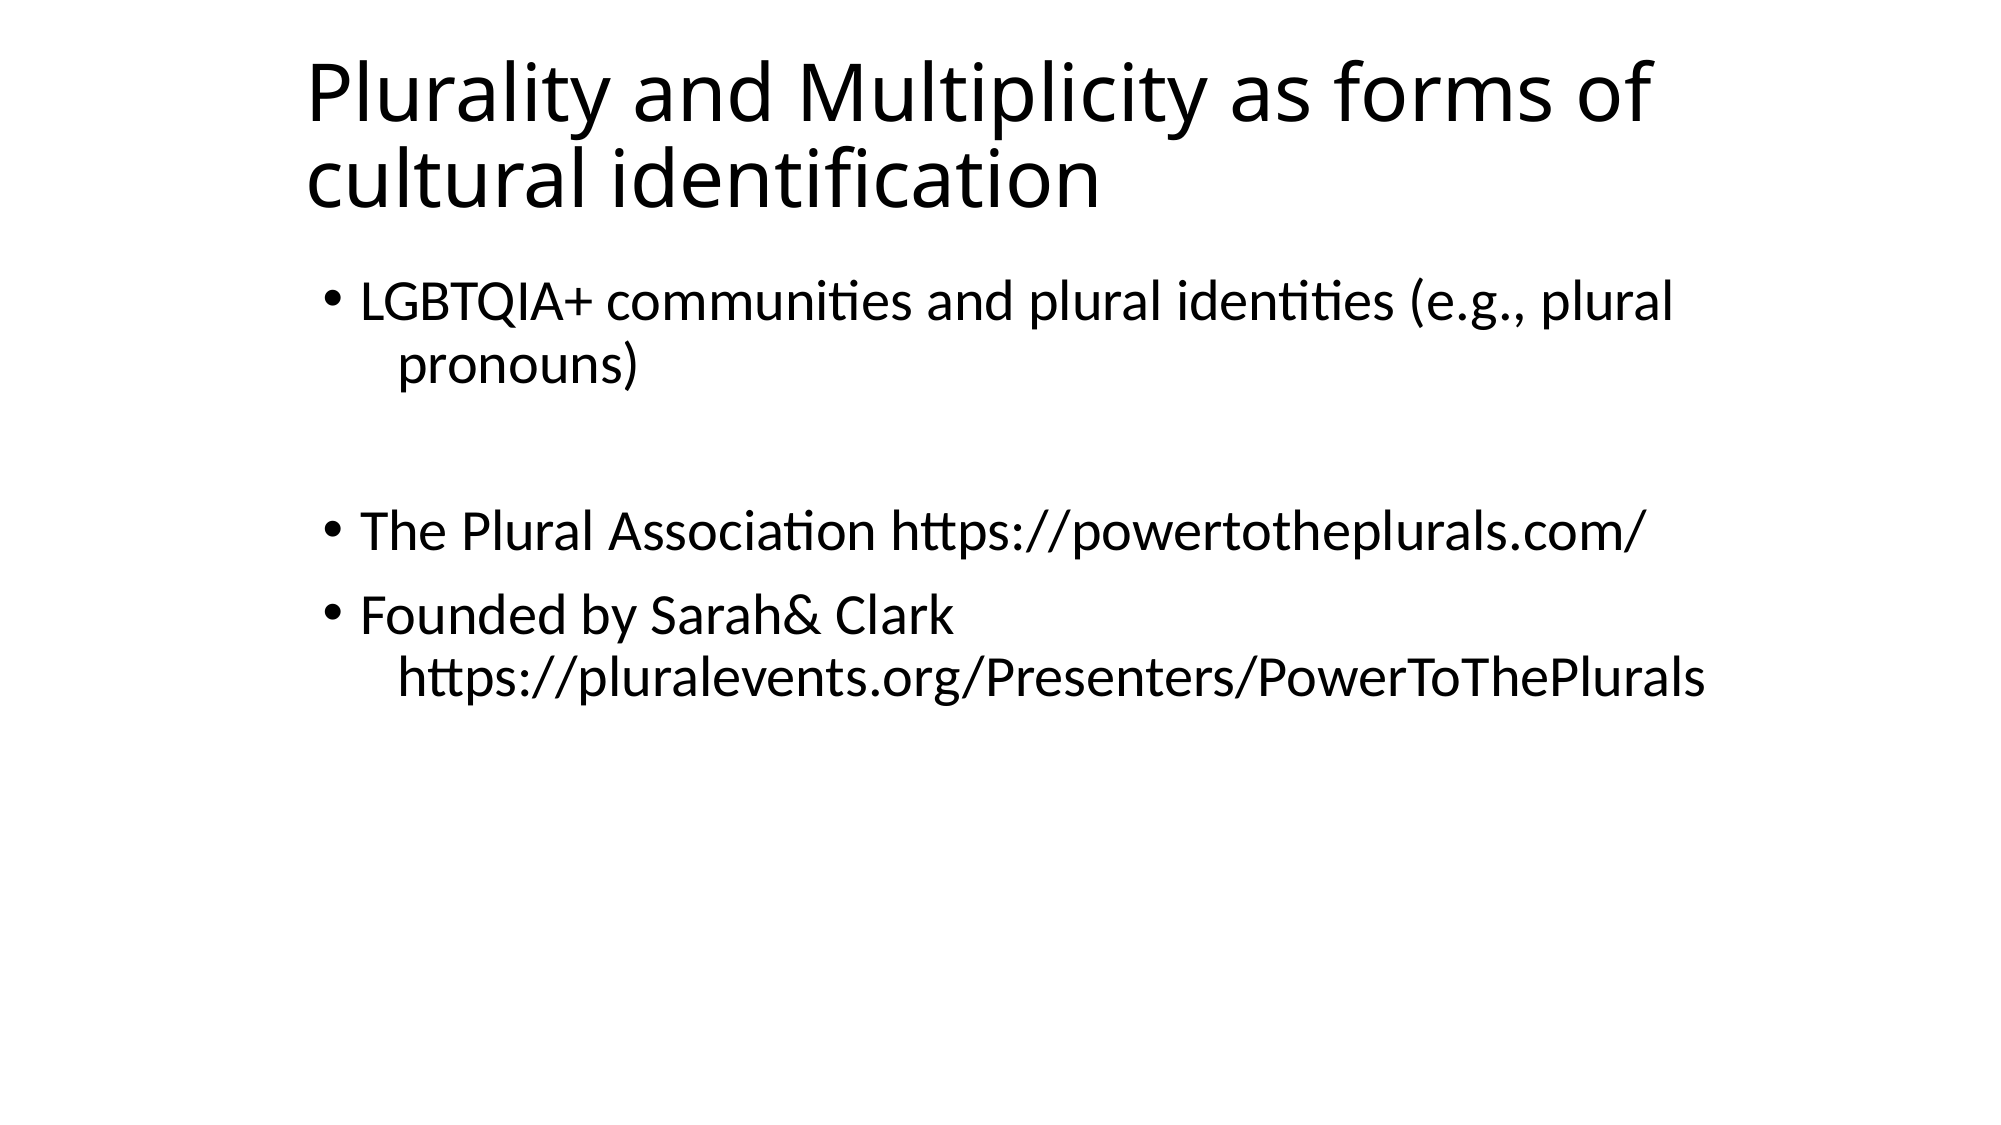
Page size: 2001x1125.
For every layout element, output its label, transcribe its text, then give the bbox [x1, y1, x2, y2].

title Plurality and Multiplicity as forms of cultural identification [290, 45, 1730, 233]
list LGBTQIA+ communities and plural identities (e.g., plural pronouns) The Plural Association https://powertotheplurals.com/ Founded by Sarah& Clark https://pluralevents.org/Presenters/PowerToThePlurals [307, 262, 1730, 1005]
